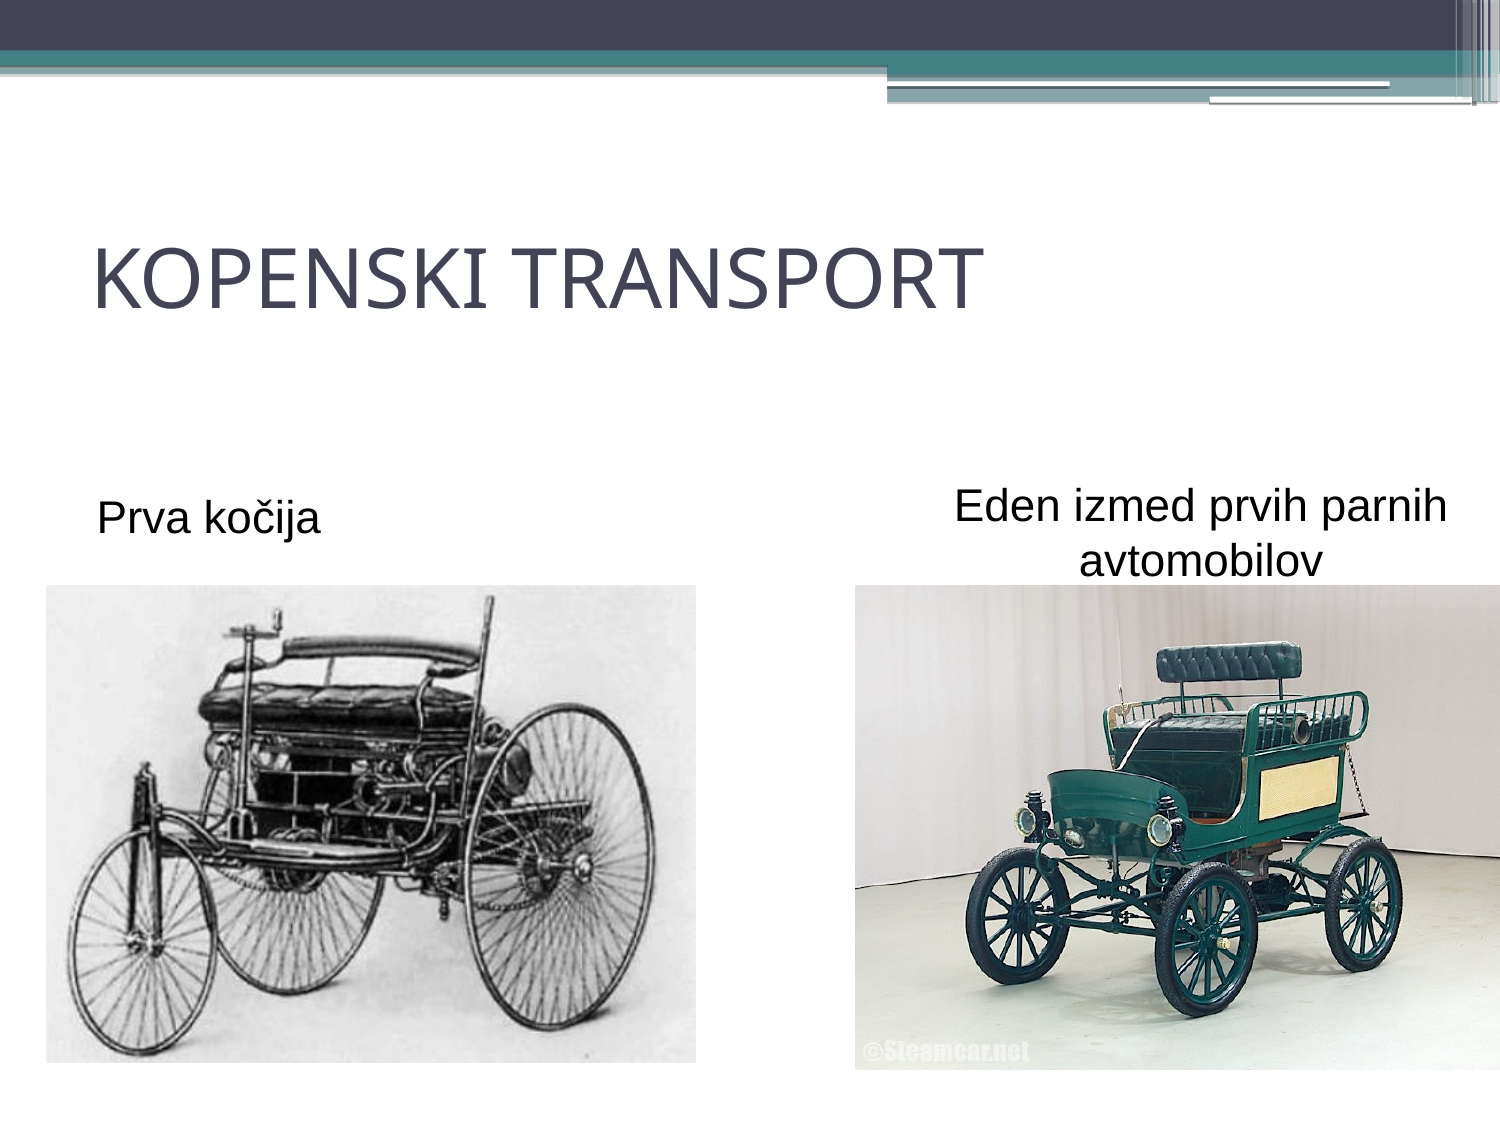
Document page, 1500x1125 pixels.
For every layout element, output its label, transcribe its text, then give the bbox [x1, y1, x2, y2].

title KOPENSKI TRANSPORT [75, 187, 1425, 363]
text_box Eden izmed prvih parnih avtomobilov [902, 468, 1500, 594]
text_box Prva kočija [81, 480, 668, 551]
picture [46, 585, 696, 1063]
picture [855, 585, 1500, 1070]
